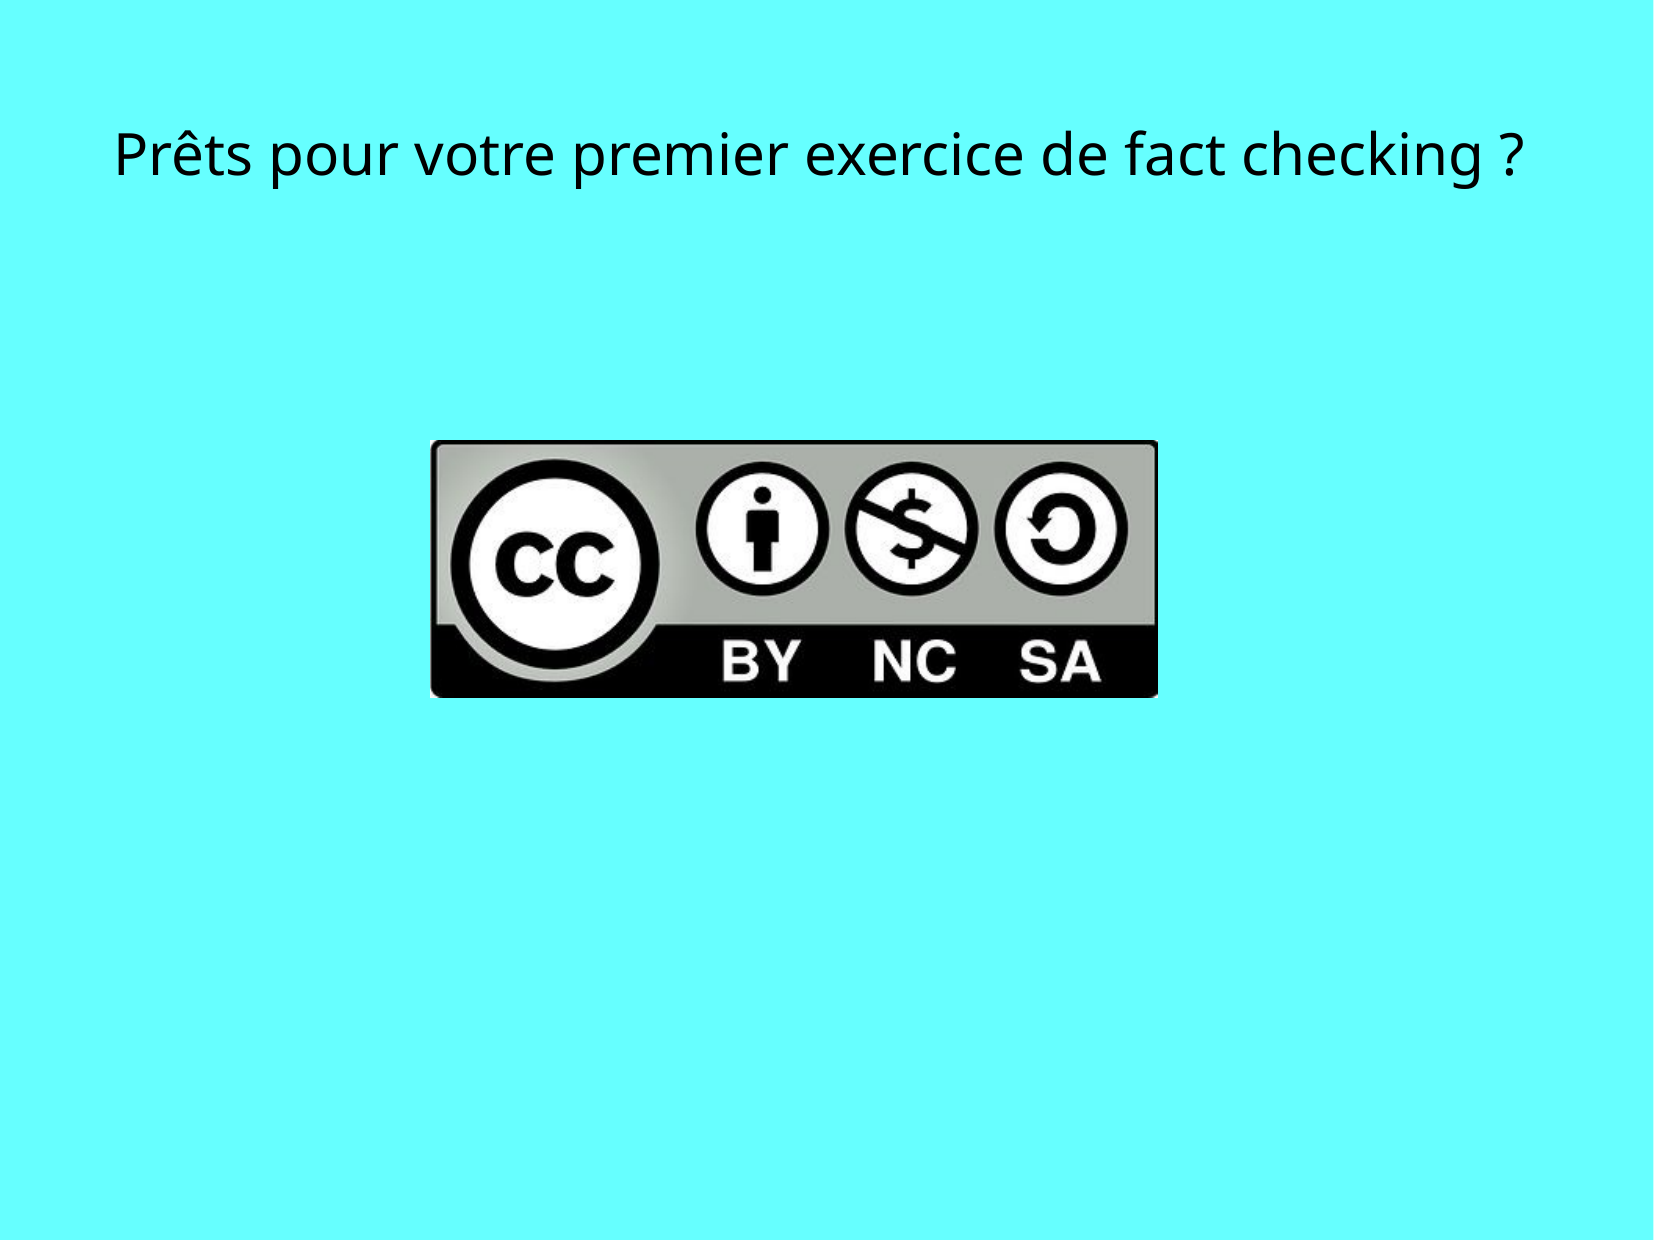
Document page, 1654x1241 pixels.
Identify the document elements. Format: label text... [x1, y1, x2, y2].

title Prêts pour votre premier exercice de fact checking ? [82, 49, 1571, 257]
picture [430, 440, 1158, 698]
